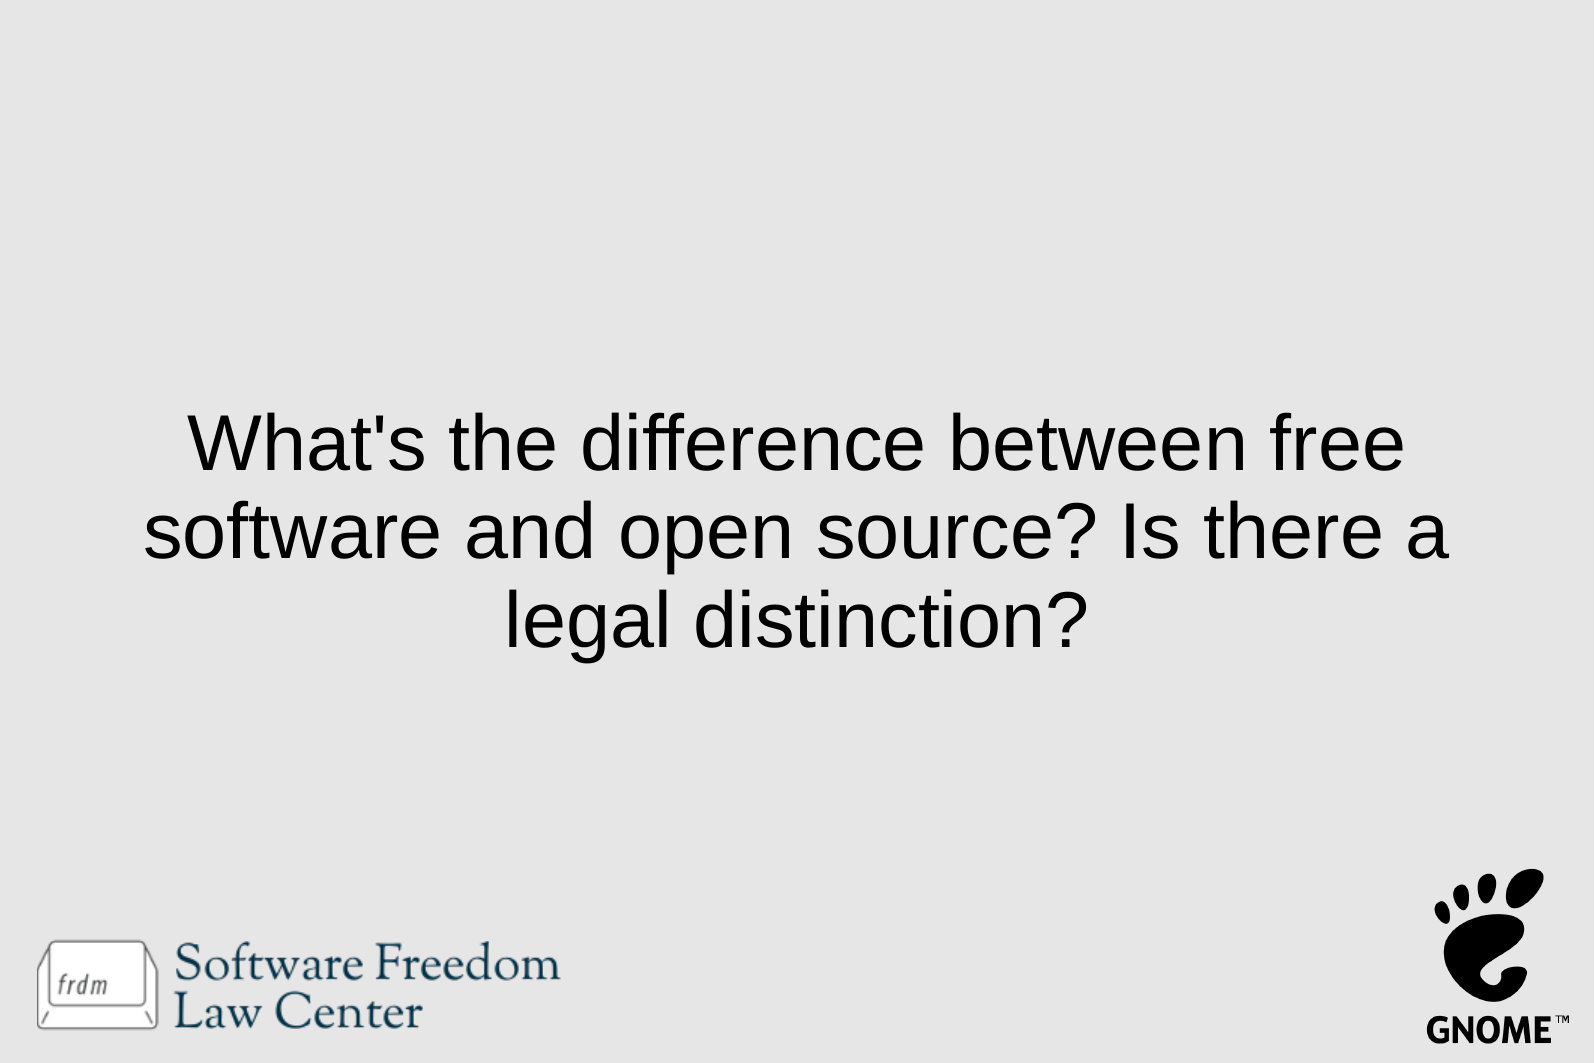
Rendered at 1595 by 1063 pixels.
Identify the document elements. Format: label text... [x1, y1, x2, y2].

picture [1420, 862, 1576, 1050]
title What's the difference between free software and open source? Is there a legal distinction? [79, 383, 1515, 680]
picture [37, 937, 585, 1035]
